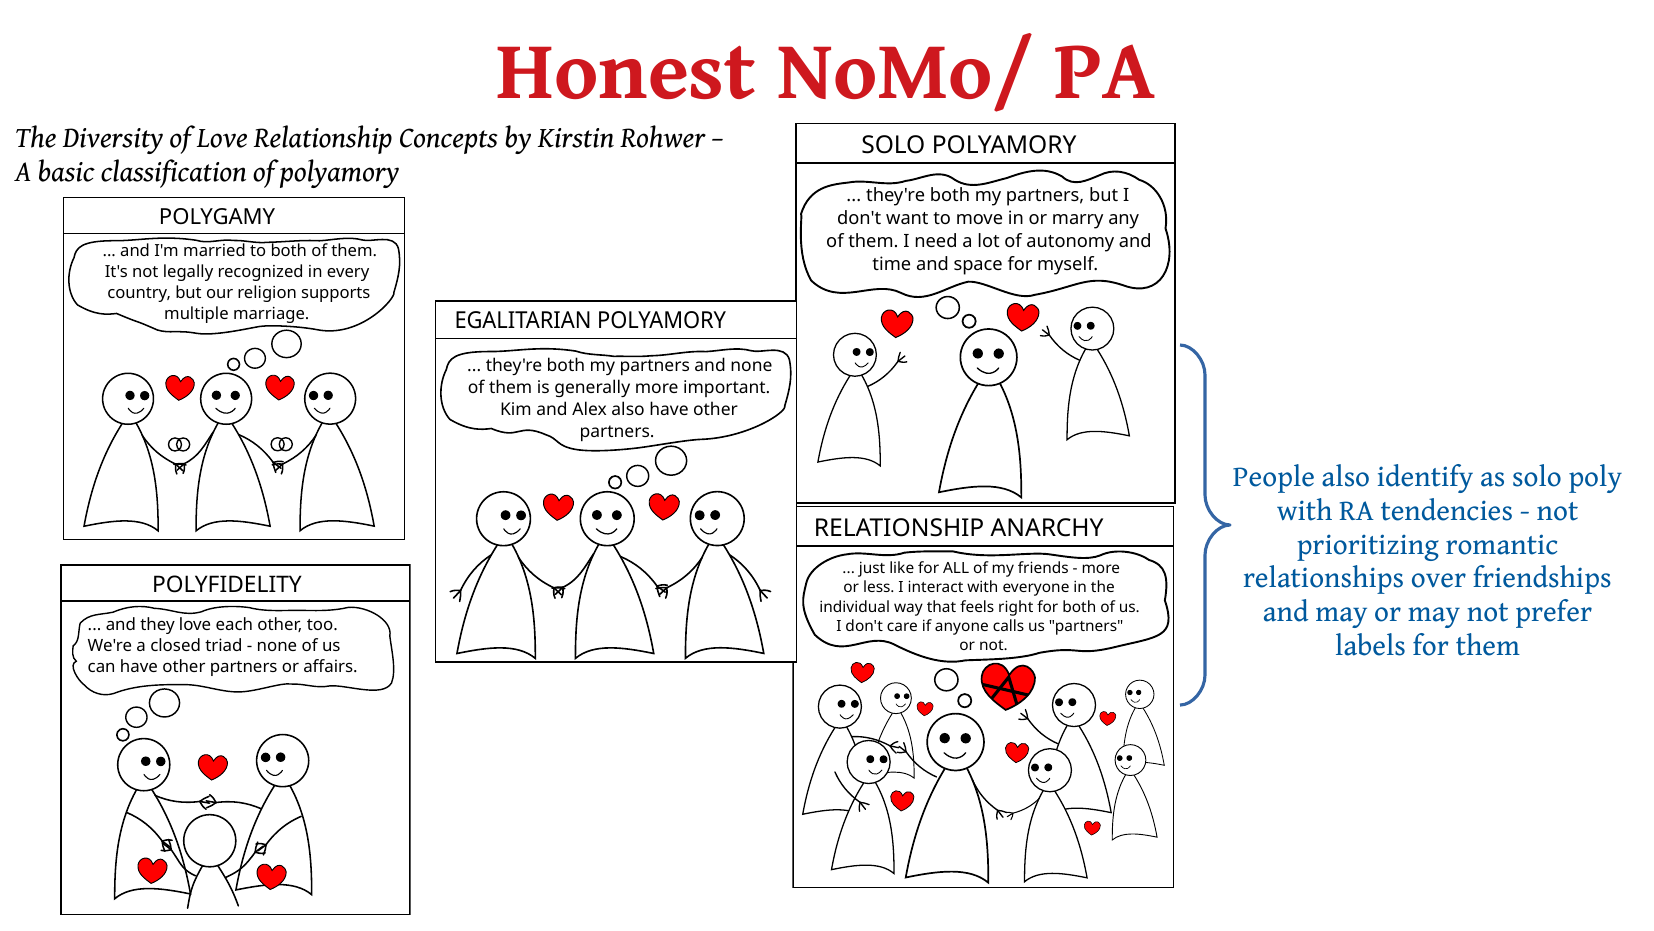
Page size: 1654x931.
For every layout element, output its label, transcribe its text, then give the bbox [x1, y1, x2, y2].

title Honest NoMo/ PA [82, 0, 1571, 152]
picture [60, 564, 411, 916]
text_box People also identify as solo poly with RA tendencies - not prioritizing romantic relationships over friendships and may or may not prefer labels for them [1217, 453, 1638, 847]
picture [434, 122, 1176, 889]
picture [62, 196, 406, 541]
text_box The Diversity of Love Relationship Concepts by Kirstin Rohwer – A basic classification of polyamory [0, 114, 1156, 466]
